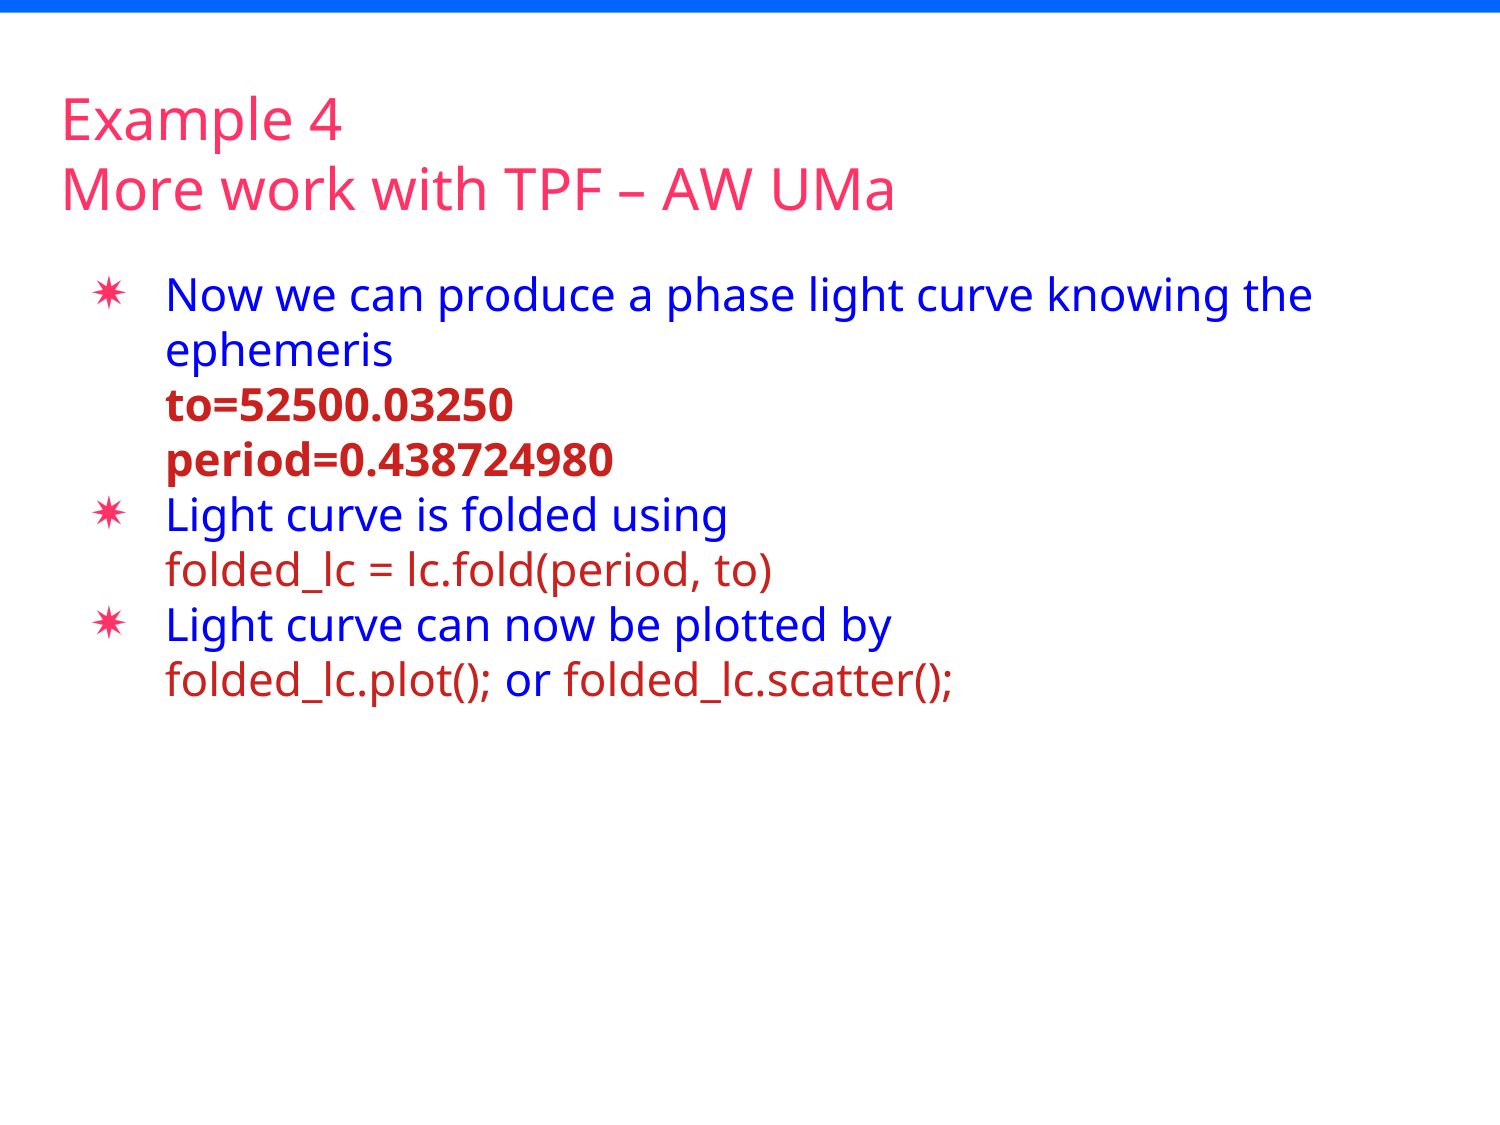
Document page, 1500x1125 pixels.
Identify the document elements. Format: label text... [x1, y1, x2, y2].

text_box Example 4 More work with TPF – AW UMa [45, 75, 1426, 230]
text_box Now we can produce a phase light curve knowing the ephemeris to=52500.03250 period=0.438724980 Light curve is folded using folded_lc = lc.fold(period, to) Light curve can now be plotted by folded_lc.plot(); or folded_lc.scatter(); [75, 258, 1463, 976]
